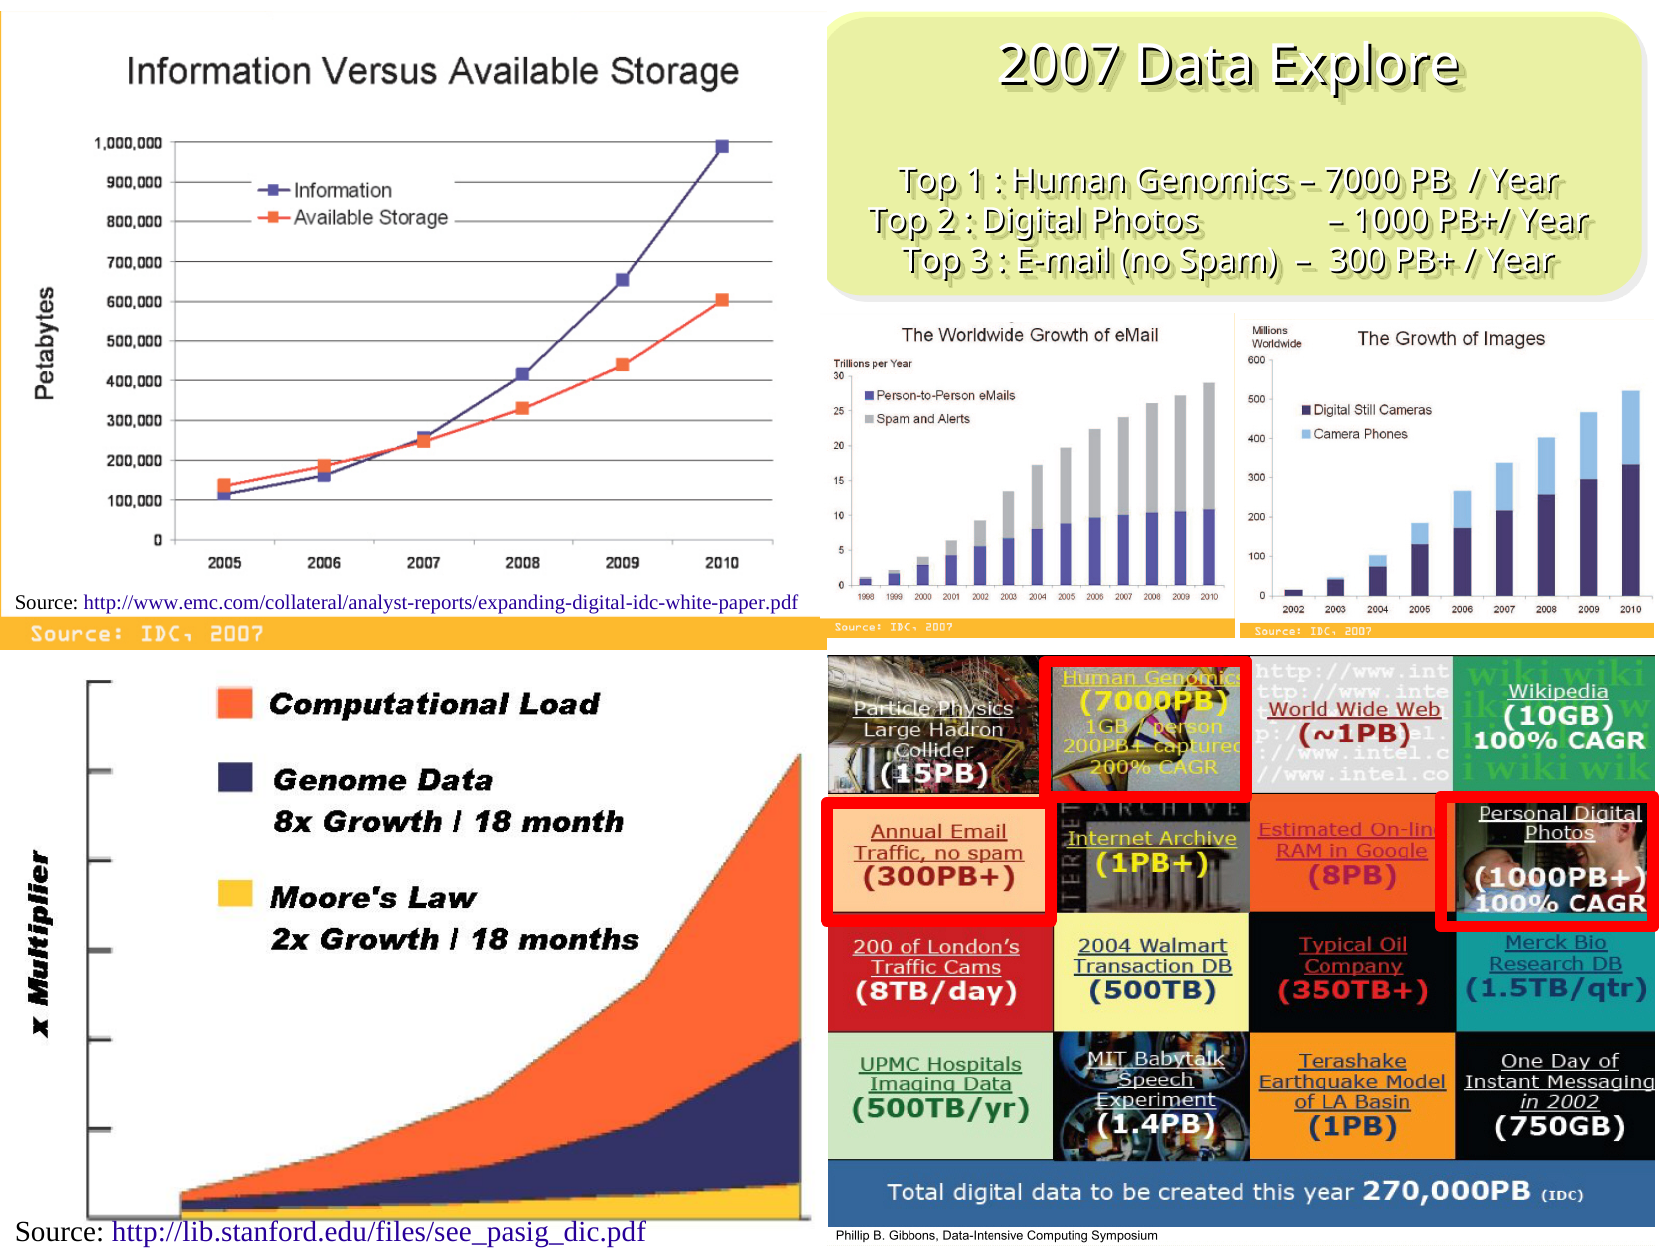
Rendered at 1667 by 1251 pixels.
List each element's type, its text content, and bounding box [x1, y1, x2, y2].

picture [1240, 319, 1654, 638]
text_box 2007 Data Explore Top 1 : Human Genomics – 7000 PB / Year Top 2 : Digital Photos – 1000 PB+/ Year Top 3 : E-mail (no Spam) – 300 PB+ / Year [827, 11, 1642, 296]
picture [0, 11, 1235, 638]
text_box Source: http://lib.stanford.edu/files/see_pasig_dic.pdf [0, 1204, 939, 1245]
picture [1447, 803, 1647, 921]
text_box Source: http://www.emc.com/collateral/analyst-reports/expanding-digital-idc-white-paper.pdf [0, 581, 833, 657]
picture [0, 655, 1655, 1246]
